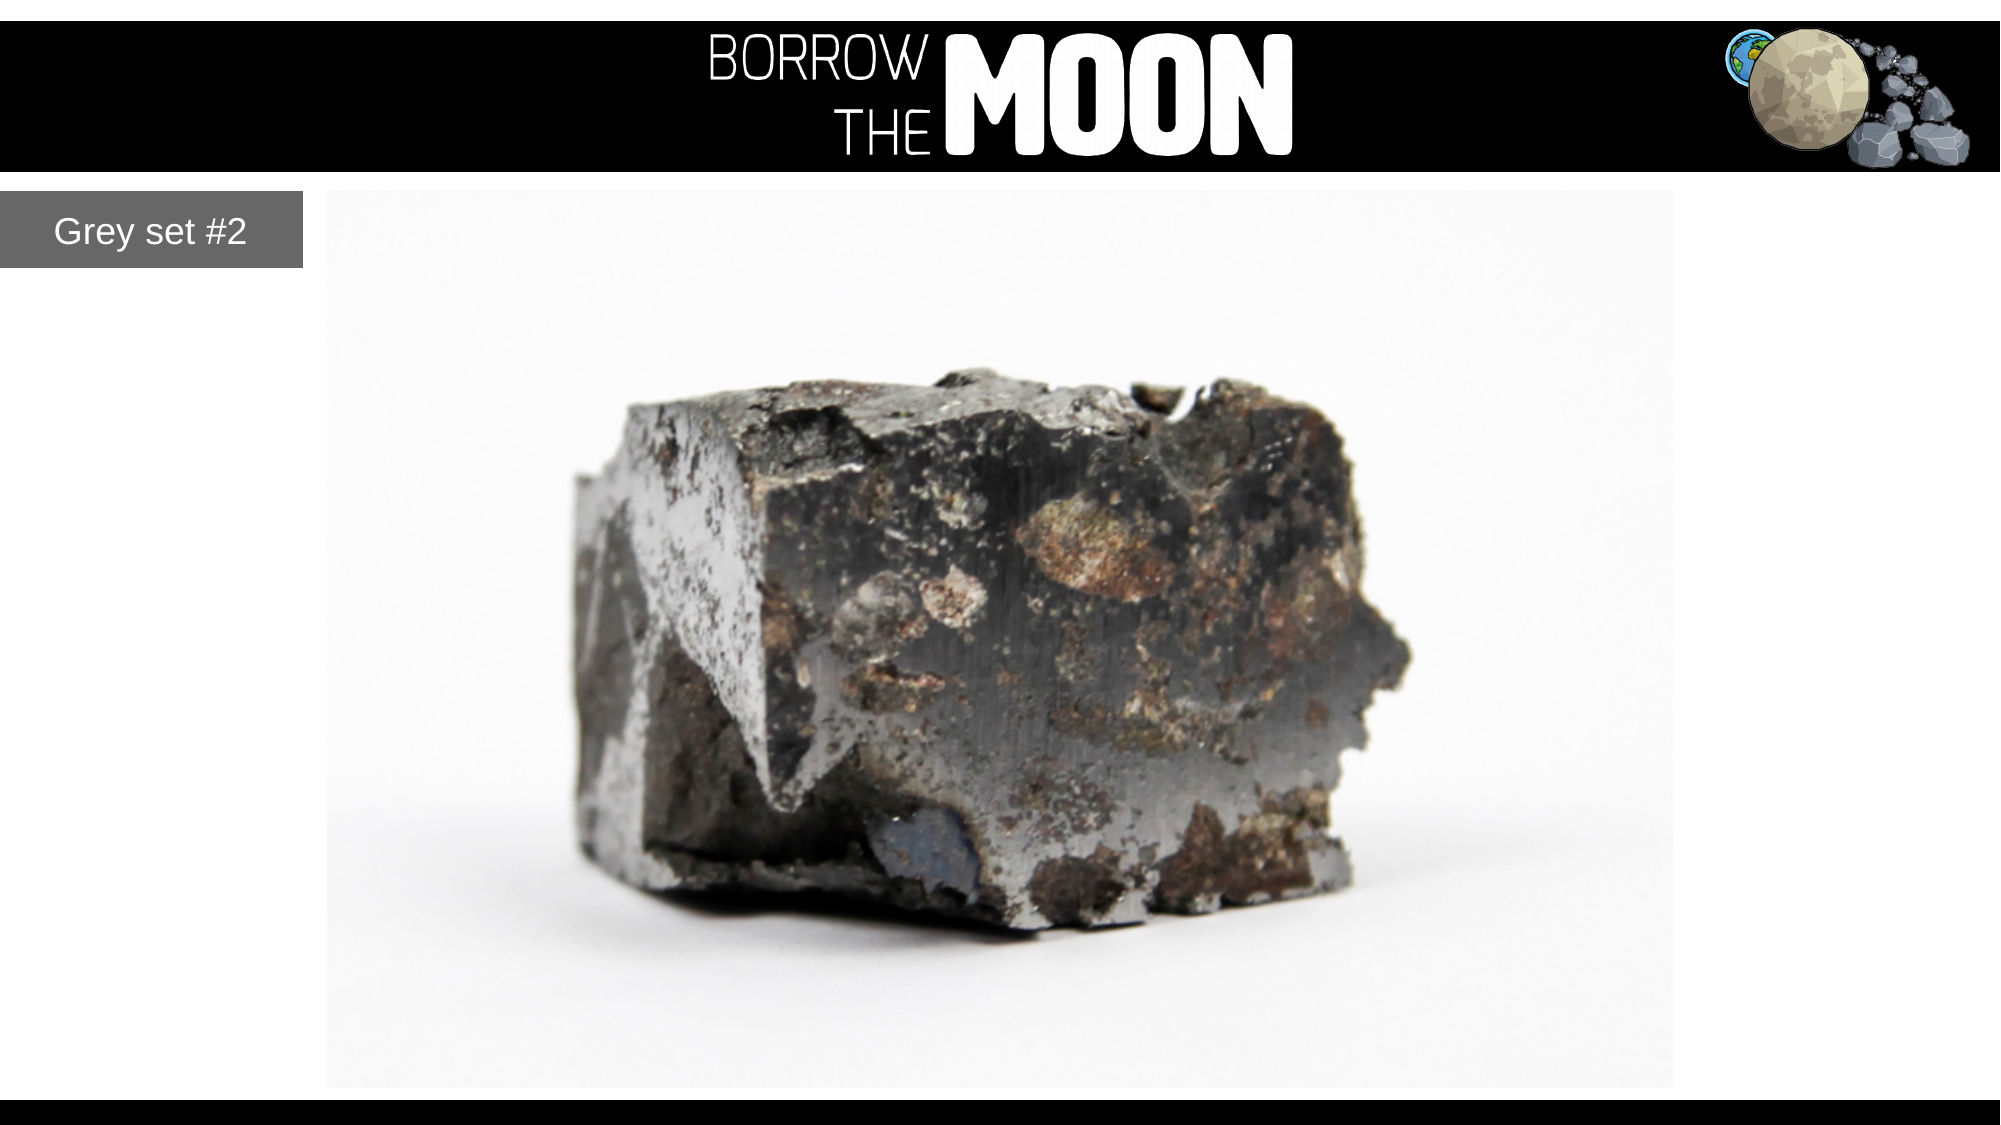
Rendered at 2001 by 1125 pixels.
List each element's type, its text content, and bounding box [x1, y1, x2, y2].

text_box Grey set #2 [0, 191, 303, 268]
picture [327, 190, 1673, 1088]
